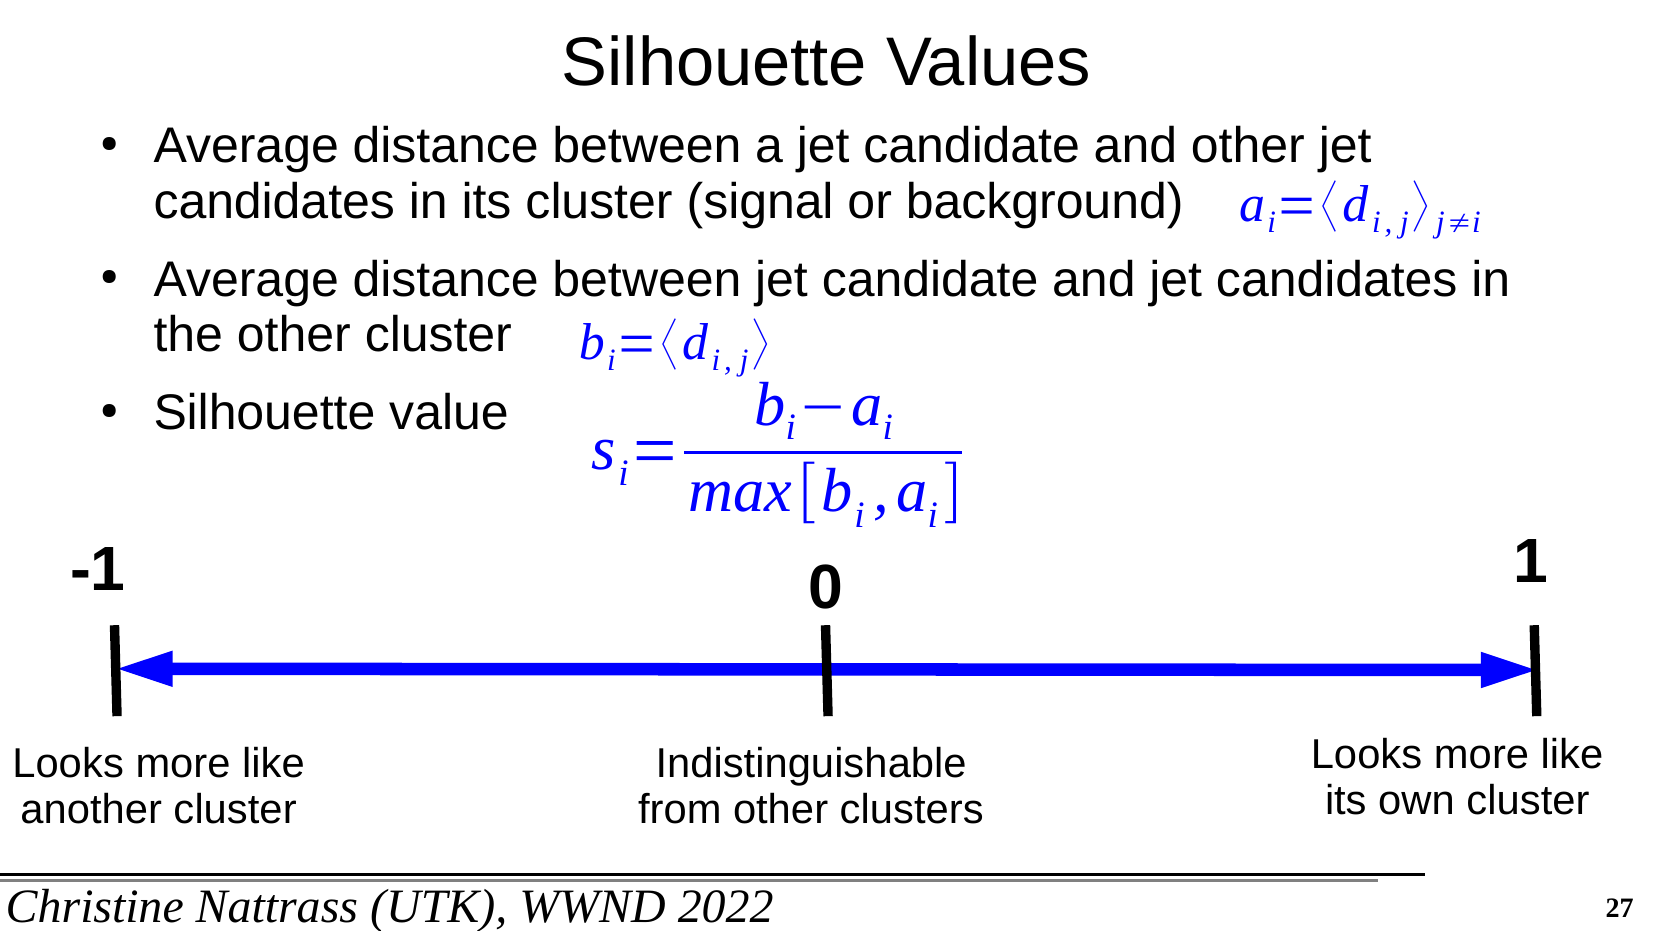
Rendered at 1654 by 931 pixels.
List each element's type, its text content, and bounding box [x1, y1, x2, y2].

text_box Looks more like its own cluster [1296, 723, 1640, 878]
chart [1232, 175, 1488, 241]
text_box Looks more like another cluster [0, 732, 341, 887]
text_box 1 [1481, 518, 1593, 604]
text_box -1 [55, 526, 167, 612]
title Silhouette Values [82, 0, 1571, 140]
chart [572, 312, 972, 535]
text_box Indistinguishable from other clusters [623, 732, 1026, 887]
text_box 0 [770, 544, 882, 630]
list Average distance between a jet candidate and other jet candidates in its cluster (signal or background) Average distance between jet candidate and jet candidates in the other cluster Silhouette value [82, 117, 1538, 544]
